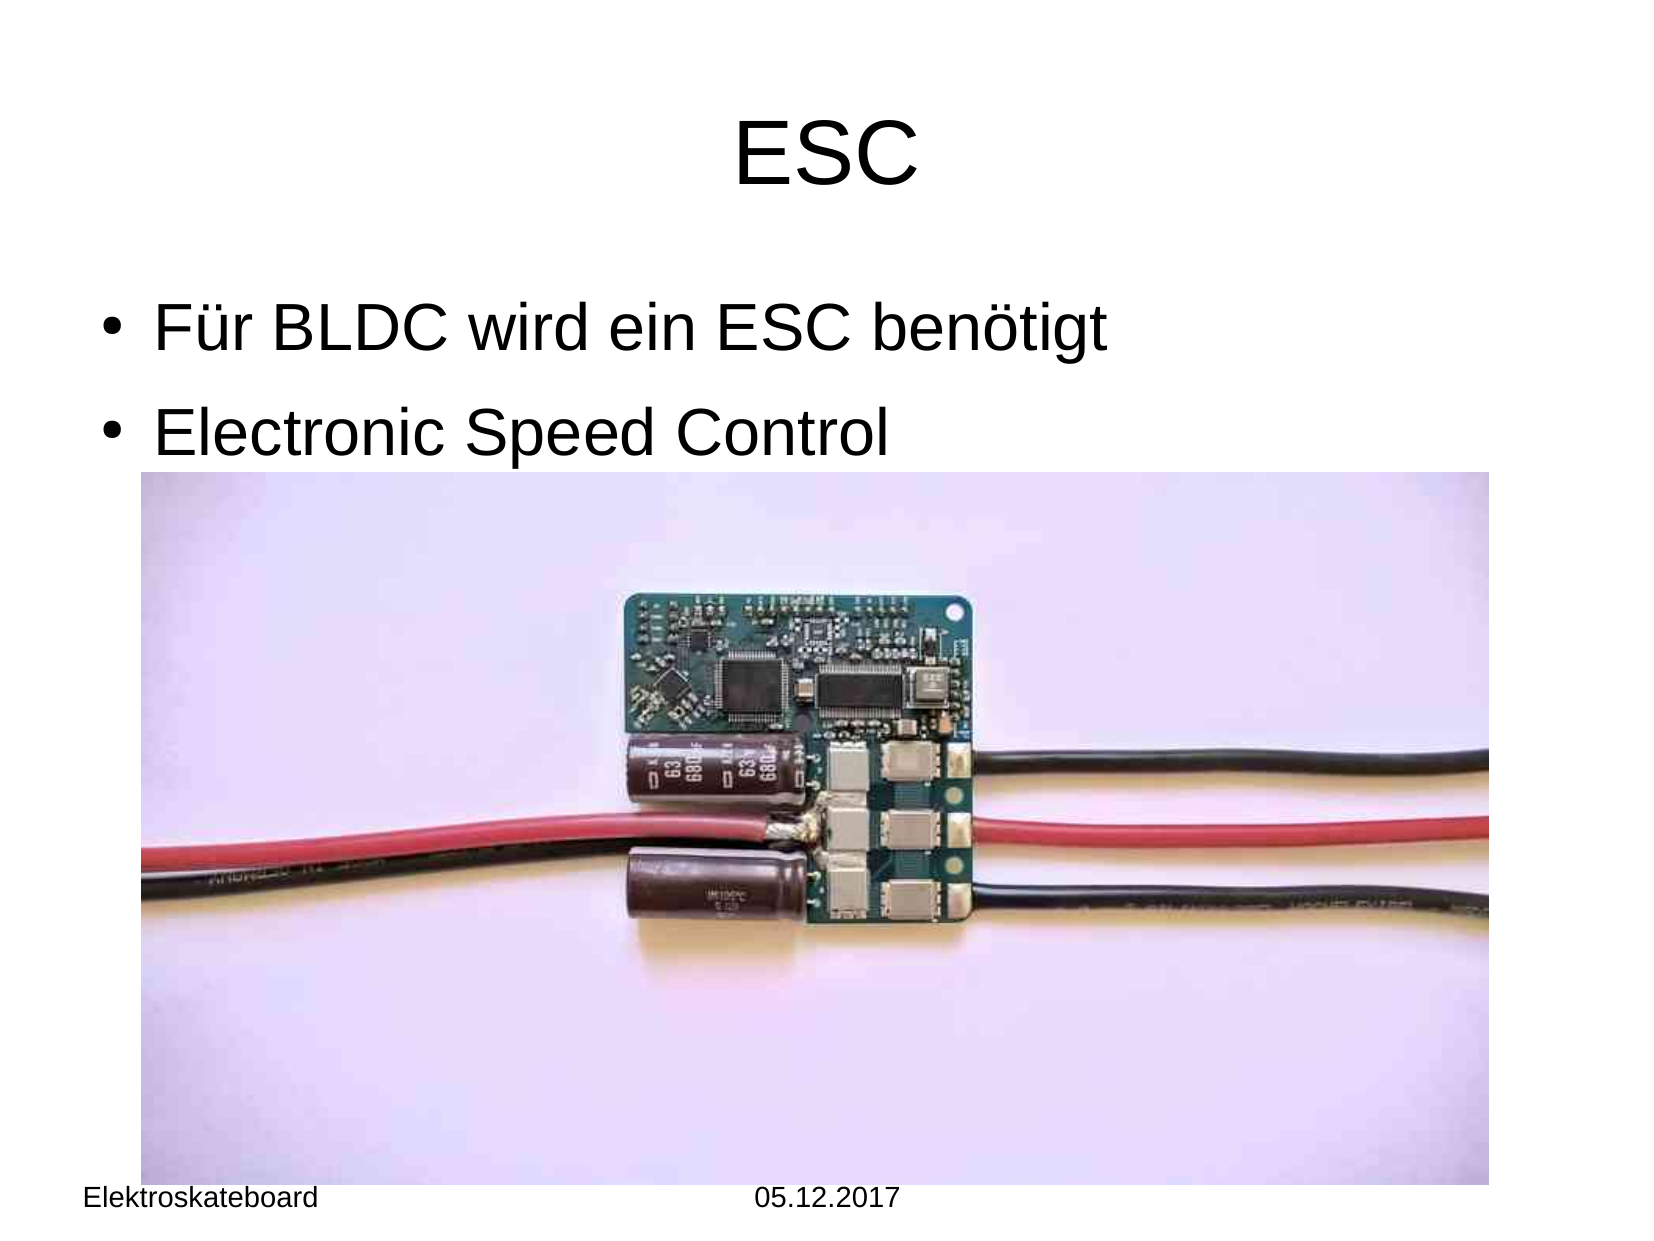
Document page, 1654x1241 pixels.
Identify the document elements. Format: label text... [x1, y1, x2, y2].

list Für BLDC wird ein ESC benötigt Electronic Speed Control [82, 290, 1571, 1010]
title ESC [82, 49, 1571, 257]
picture [141, 472, 1489, 1185]
